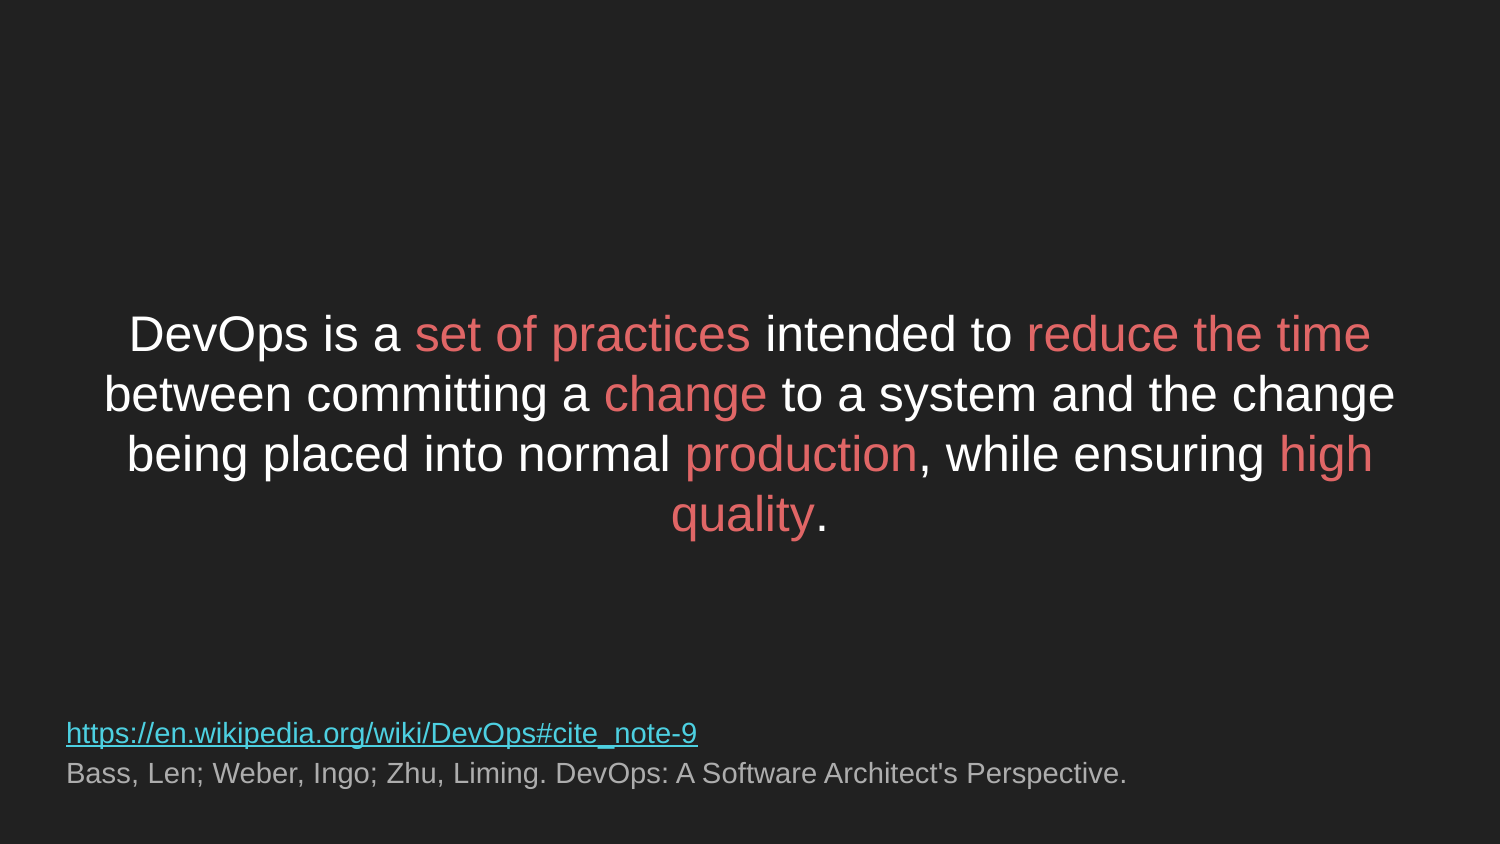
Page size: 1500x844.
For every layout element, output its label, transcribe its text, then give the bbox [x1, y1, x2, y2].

title DevOps is a set of practices intended to reduce the time between committing a change to a system and the change being placed into normal production, while ensuring high quality. [51, 352, 1449, 491]
list https://en.wikipedia.org/wiki/DevOps#cite_note-9 Bass, Len; Weber, Ingo; Zhu, Liming. DevOps: A Software Architect's Perspective. [51, 694, 1360, 794]
